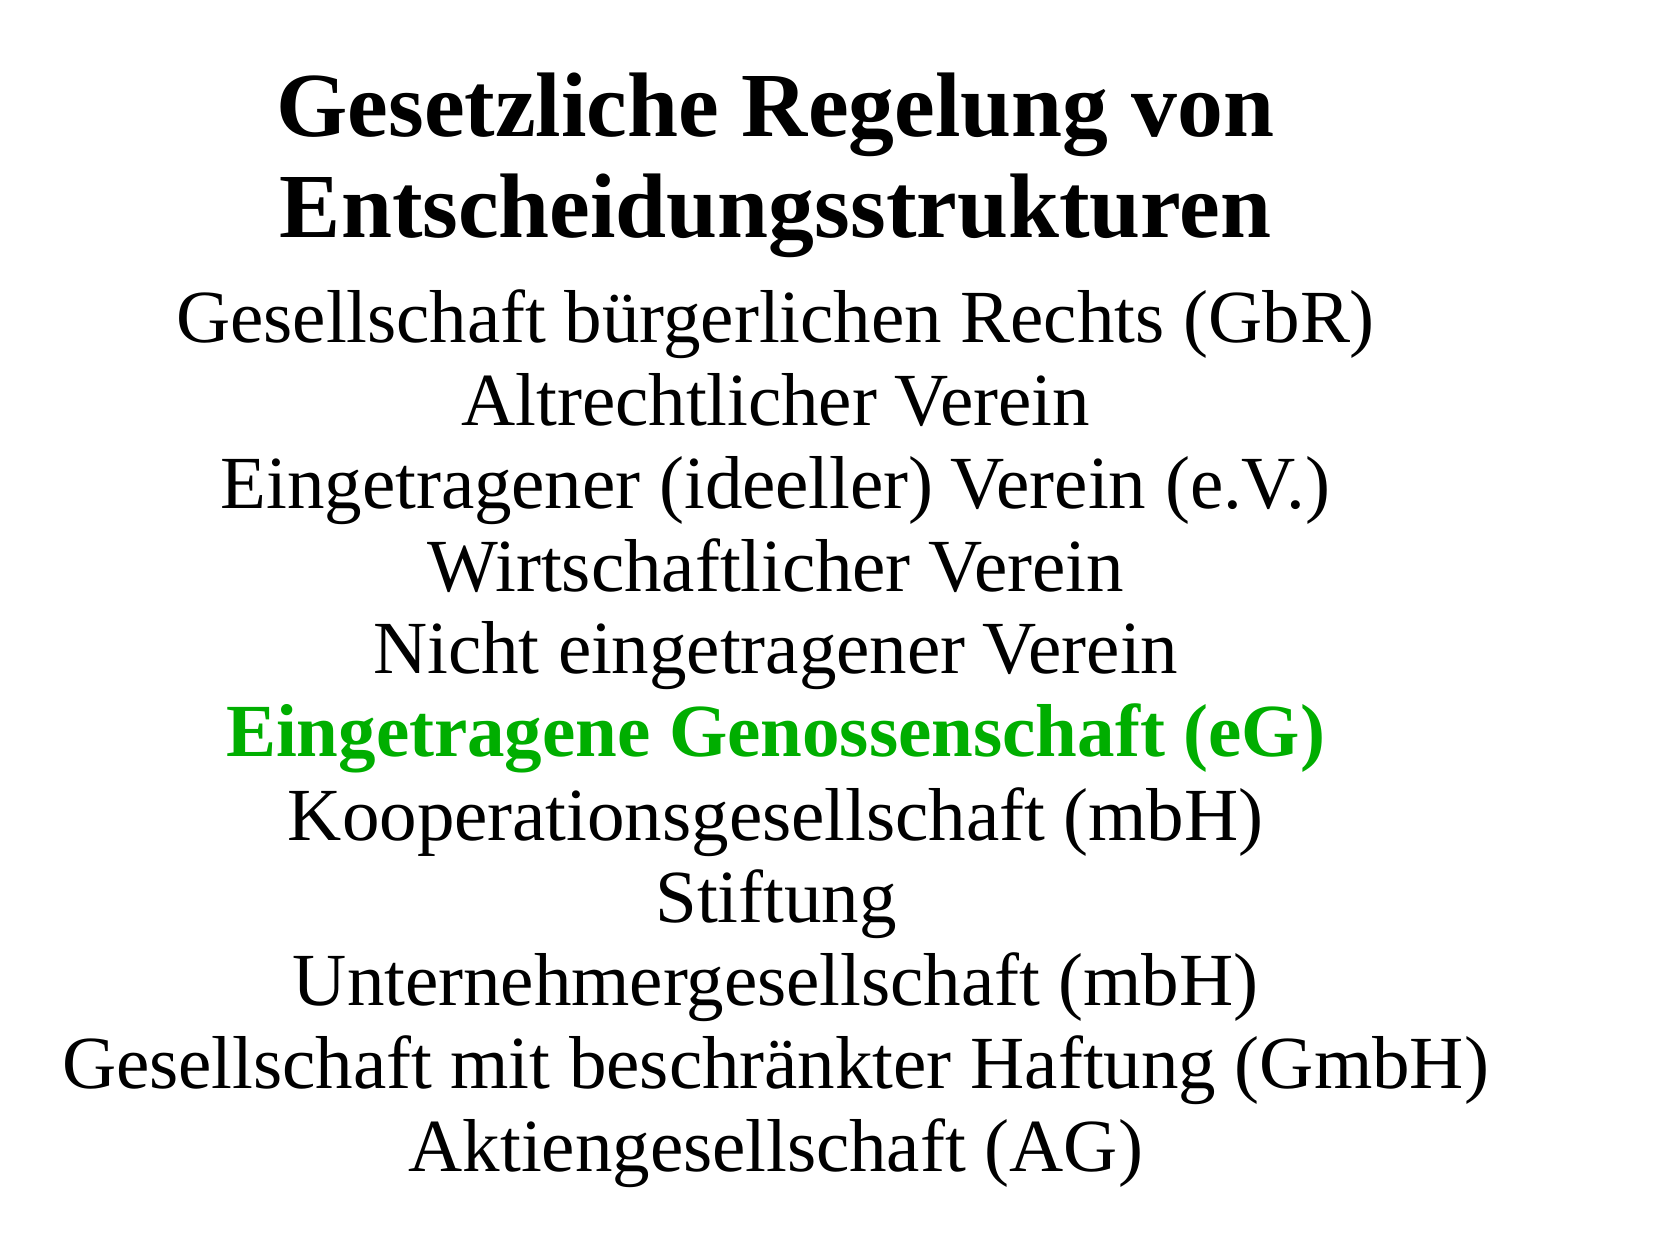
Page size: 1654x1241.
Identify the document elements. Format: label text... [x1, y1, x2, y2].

text_box [1062, 708, 1093, 780]
text_box Gesetzliche Regelung von Entscheidungsstrukturen Gesellschaft bürgerlichen Rechts (GbR) Altrechtlicher Verein Eingetragener (ideeller) Verein (e.V.) Wirtschaftlicher Verein Nicht eingetragener Verein Eingetragene Genossenschaft (eG) Kooperationsgesellschaft (mbH) Stiftung Unternehmergesellschaft (mbH) Gesellschaft mit beschränkter Haftung (GmbH) Aktiengesellschaft (AG) [47, 47, 1613, 1207]
